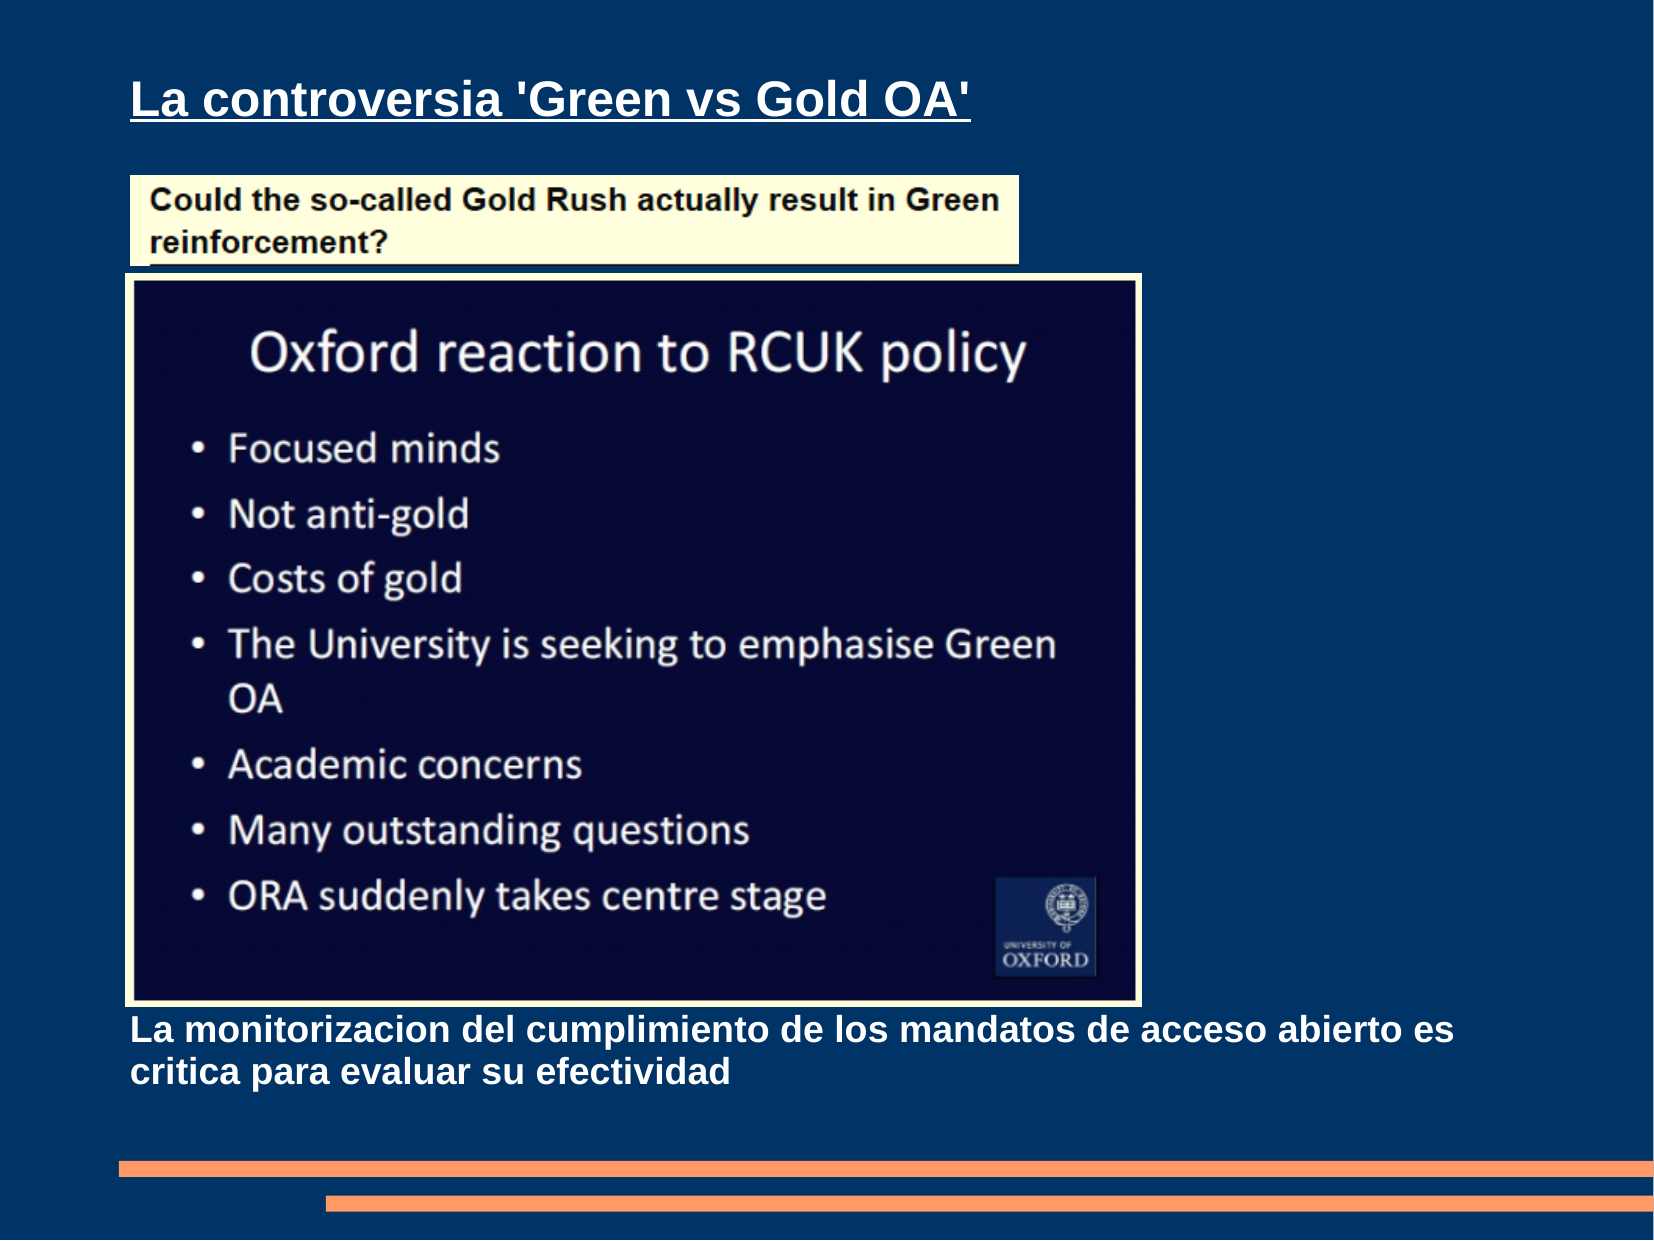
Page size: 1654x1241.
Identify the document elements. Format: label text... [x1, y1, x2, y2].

text_box La controversia 'Green vs Gold OA' La monitorizacion del cumplimiento de los mandatos de acceso abierto es critica para evaluar su efectividad [129, 70, 1457, 1123]
picture [125, 273, 1142, 1007]
picture [130, 175, 1019, 266]
